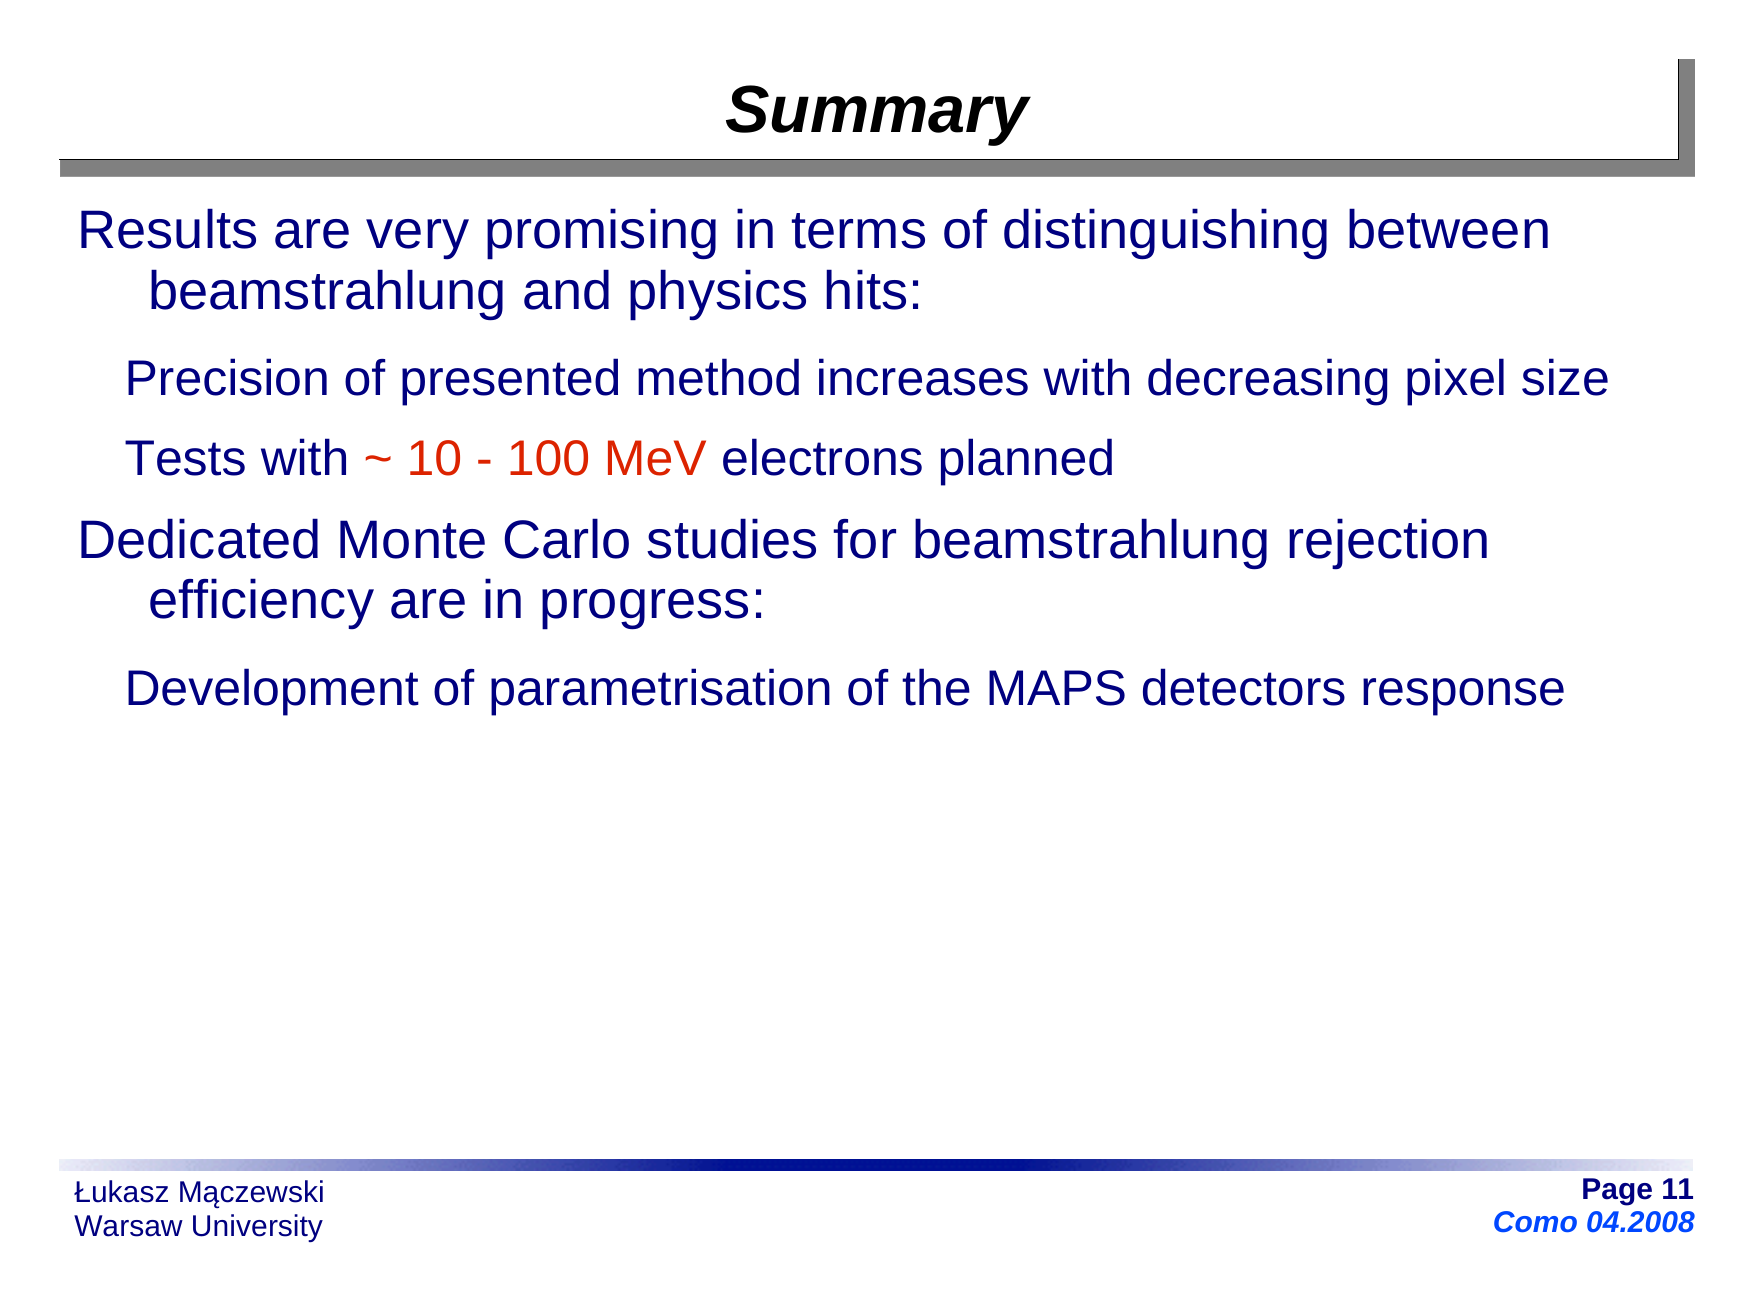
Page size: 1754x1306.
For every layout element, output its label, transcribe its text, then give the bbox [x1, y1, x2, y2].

list Results are very promising in terms of distinguishing between beamstrahlung and physics hits: Precision of presented method increases with decreasing pixel size Tests with ~ 10 - 100 MeV electrons planned Dedicated Monte Carlo studies for beamstrahlung rejection efficiency are in progress: Development of parametrisation of the MAPS detectors response [65, 199, 1689, 1180]
picture [59, 1159, 65, 1171]
picture [1689, 1159, 1693, 1171]
title Summary [59, 47, 1695, 173]
